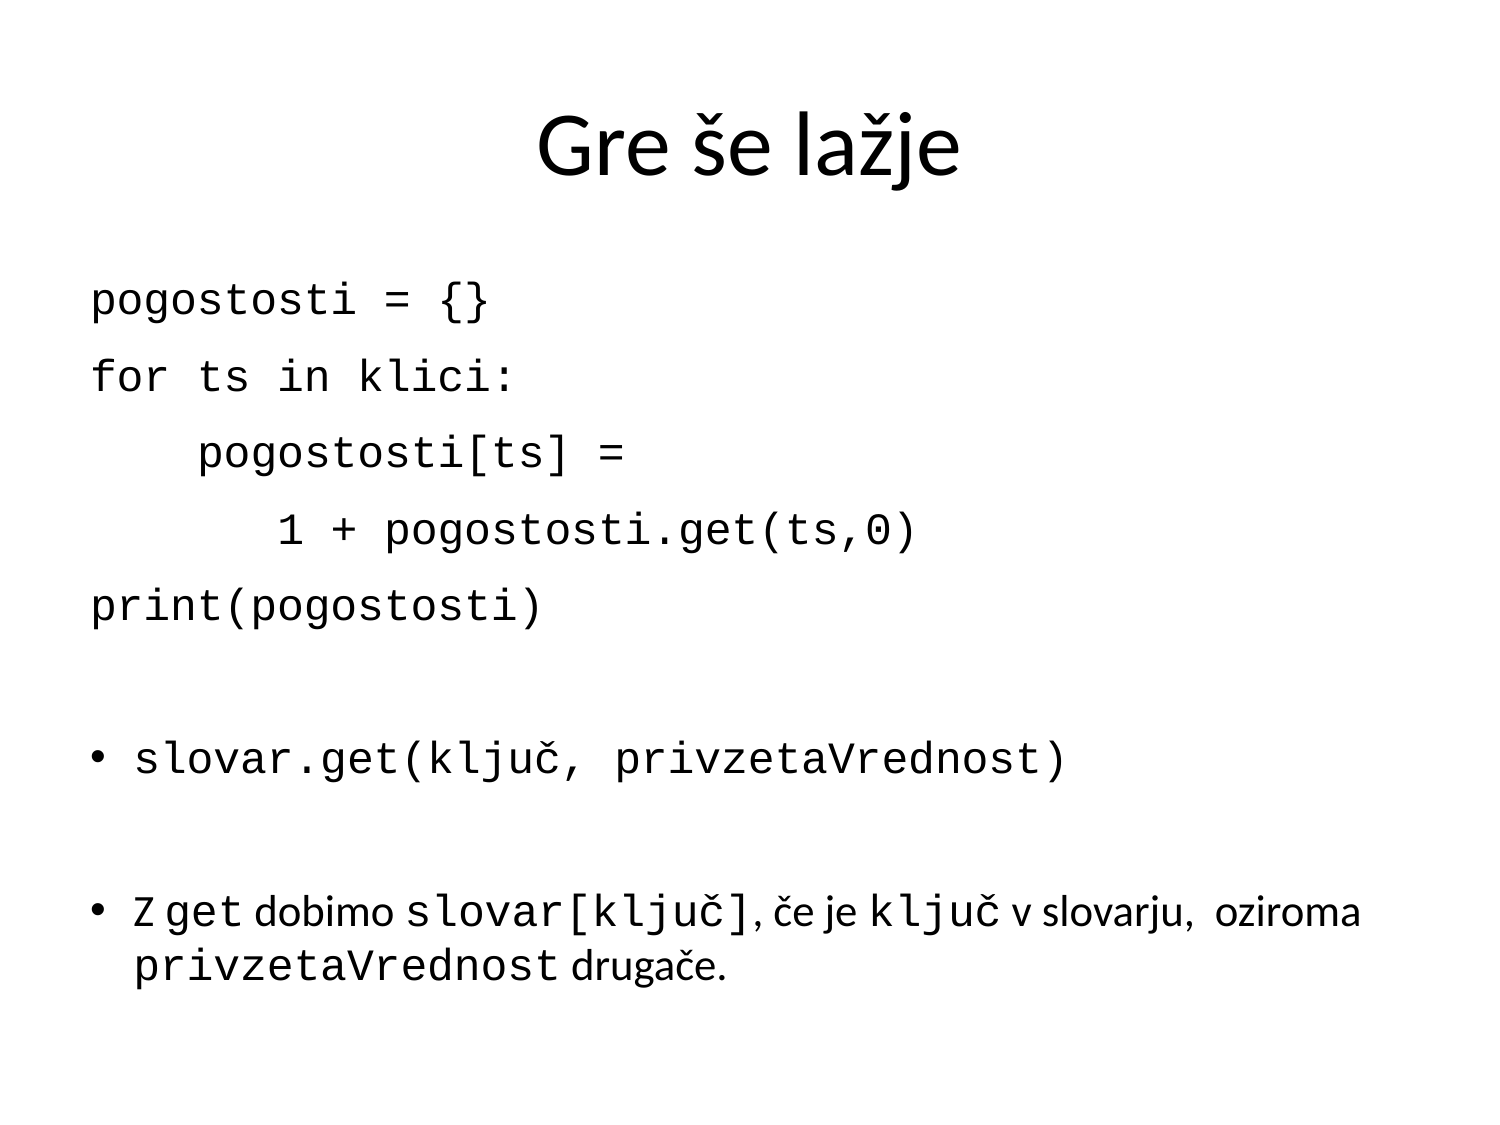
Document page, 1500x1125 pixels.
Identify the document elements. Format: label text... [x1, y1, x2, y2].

list pogostosti = {} for ts in klici: pogostosti[ts] = 1 + pogostosti.get(ts,0) print(pogostosti) slovar.get(ključ, privzetaVrednost) Z get dobimo slovar[ključ], če je ključ v slovarju, oziroma privzetaVrednost drugače. [75, 262, 1425, 1005]
title Gre še lažje [75, 45, 1425, 233]
